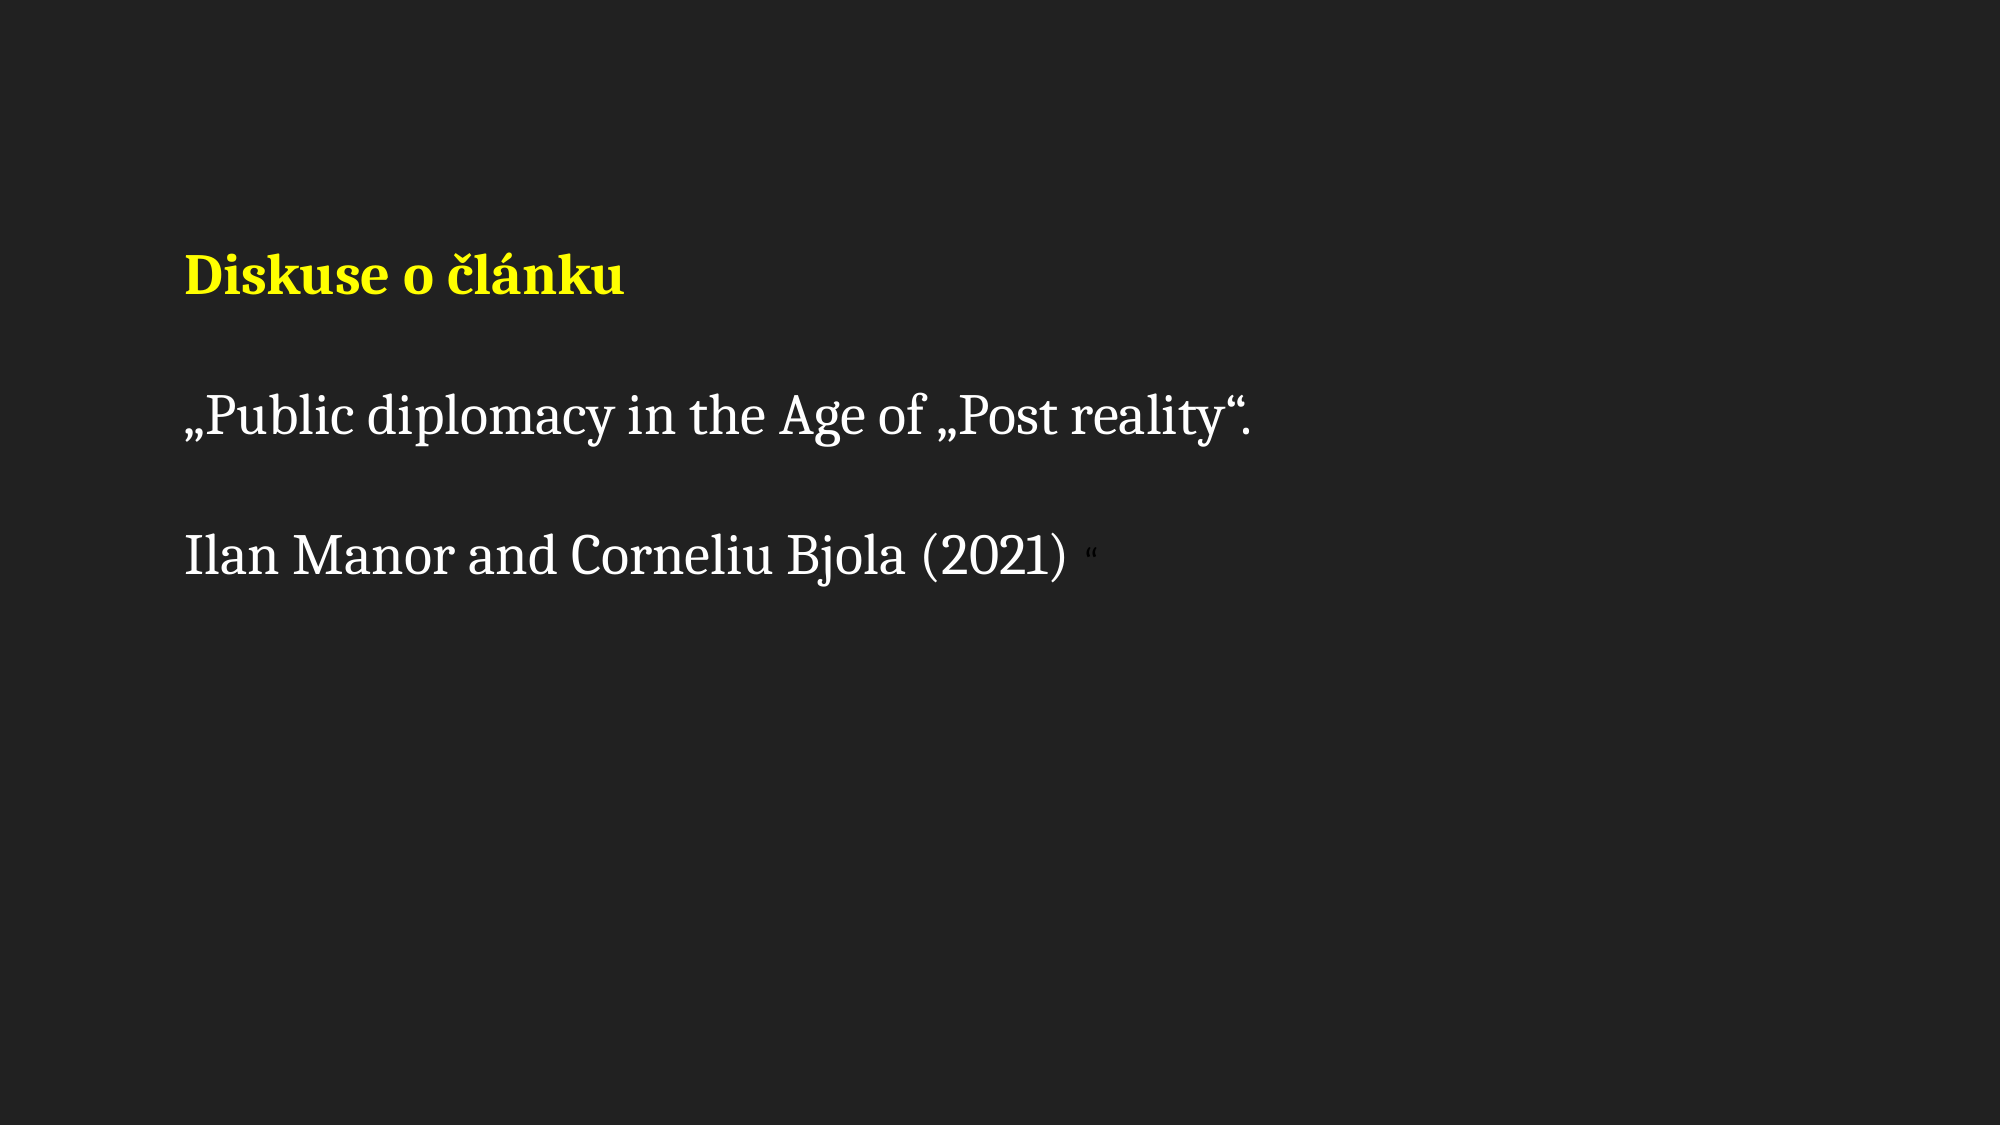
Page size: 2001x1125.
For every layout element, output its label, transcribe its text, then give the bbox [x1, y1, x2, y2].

text_box Diskuse o článku „Public diplomacy in the Age of „Post reality“. Ilan Manor and Corneliu Bjola (2021) “ [169, 229, 1807, 598]
